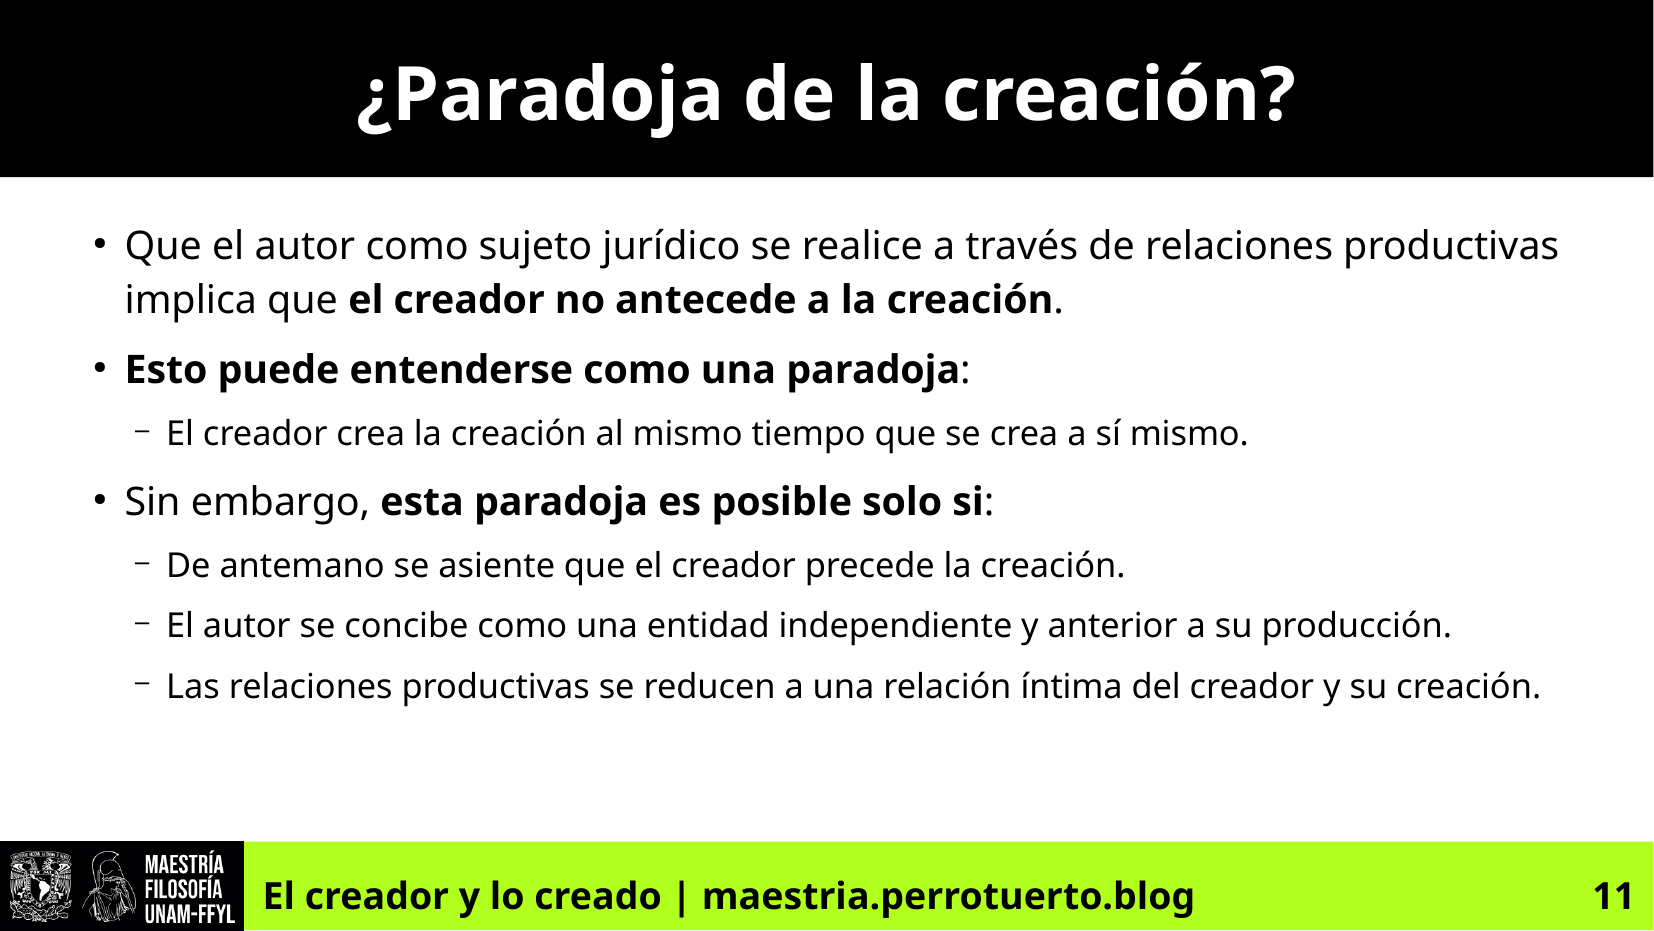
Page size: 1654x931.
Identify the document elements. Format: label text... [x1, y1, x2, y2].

list Que el autor como sujeto jurídico se realice a través de relaciones productivas implica que el creador no antecede a la creación. Esto puede entenderse como una paradoja: El creador crea la creación al mismo tiempo que se crea a sí mismo. Sin embargo, esta paradoja es posible solo si: De antemano se asiente que el creador precede la creación. El autor se concibe como una entidad independiente y anterior a su producción. Las relaciones productivas se reducen a una relación íntima del creador y su creación. [82, 217, 1571, 758]
title ¿Paradoja de la creación? [82, 13, 1571, 169]
picture [0, 841, 244, 931]
